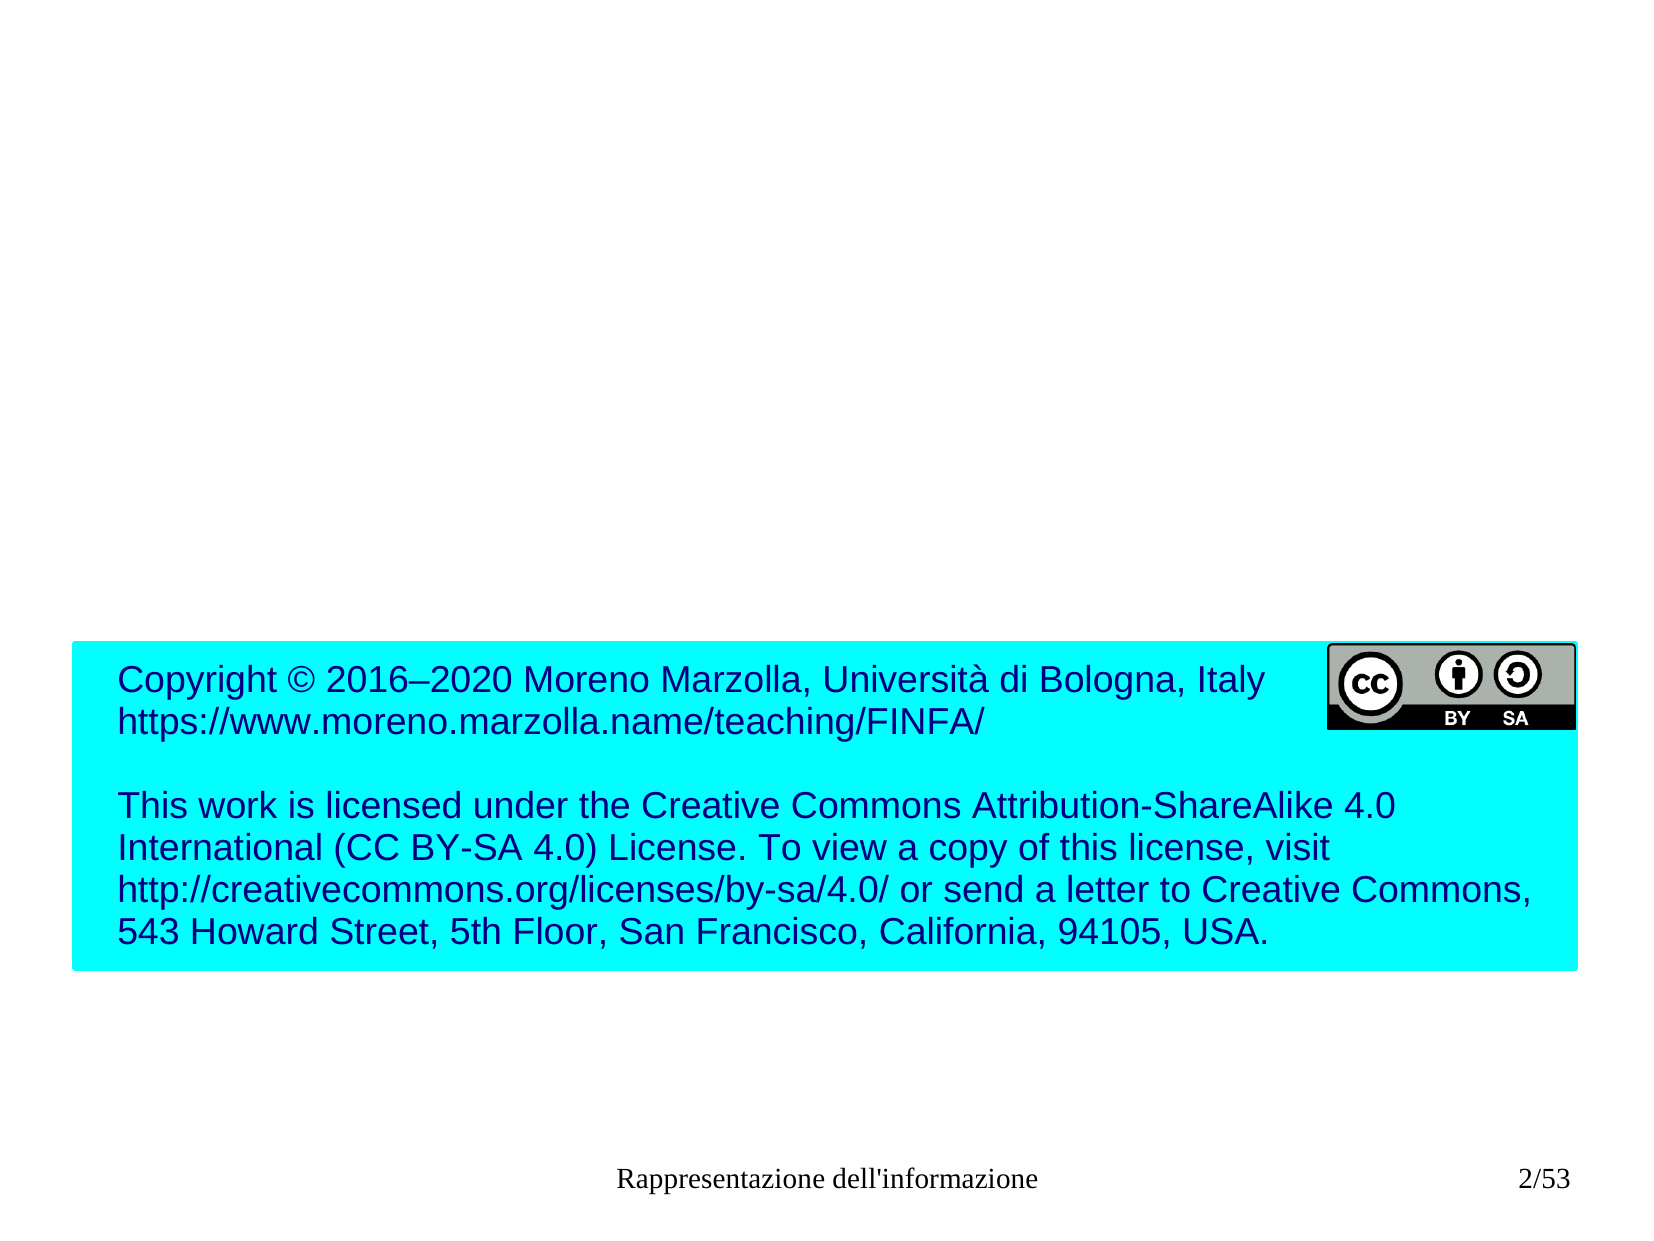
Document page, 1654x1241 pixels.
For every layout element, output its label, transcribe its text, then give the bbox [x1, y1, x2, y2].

text_box Copyright © 2016–2020 Moreno Marzolla, Università di Bologna, Italy https://www.moreno.marzolla.name/teaching/FINFA/ This work is licensed under the Creative Commons Attribution-ShareAlike 4.0 International (CC BY-SA 4.0) License. To view a copy of this license, visit http://creativecommons.org/licenses/by-sa/4.0/ or send a letter to Creative Commons, 543 Howard Street, 5th Floor, San Francisco, California, 94105, USA. [75, 643, 1576, 968]
picture [1327, 643, 1576, 731]
